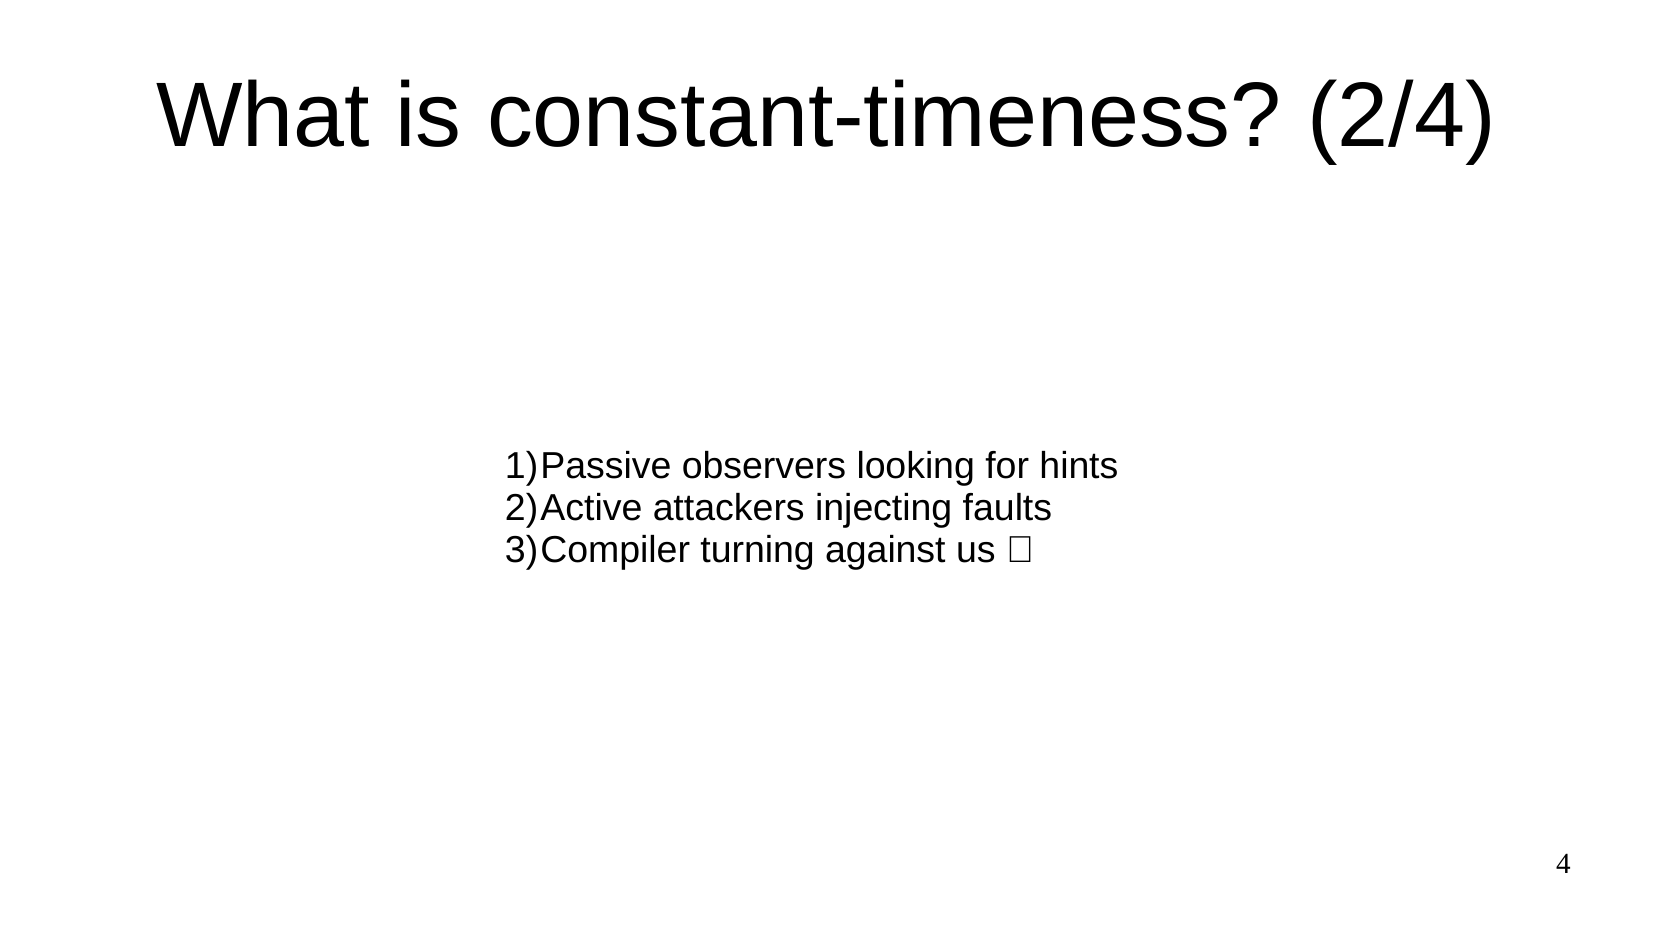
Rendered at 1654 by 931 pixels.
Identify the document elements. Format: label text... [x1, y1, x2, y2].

title What is constant-timeness? (2/4) [82, 37, 1571, 193]
text_box Passive observers looking for hints Active attackers injecting faults Compiler turning against us 🥲 [490, 437, 1170, 585]
